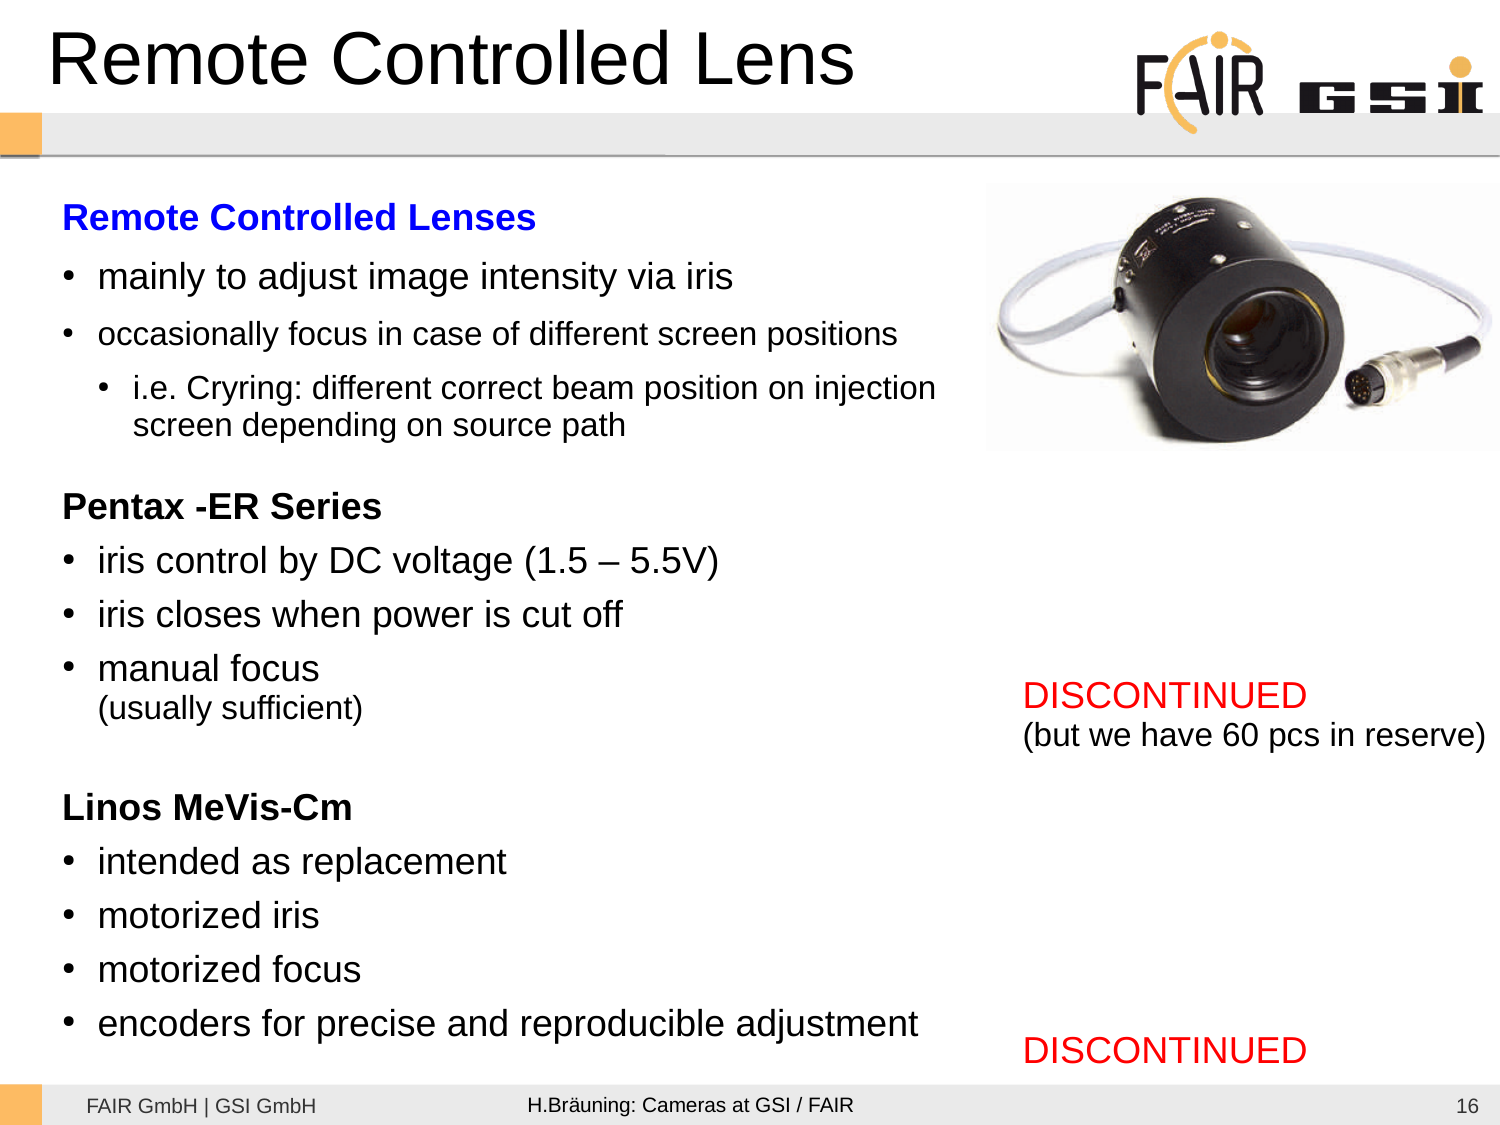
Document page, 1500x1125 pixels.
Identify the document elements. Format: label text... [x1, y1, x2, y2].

text_box Remote Controlled Lenses [47, 188, 552, 246]
picture [986, 183, 1500, 451]
text_box DISCONTINUED [1007, 1021, 1324, 1079]
picture [1136, 29, 1264, 136]
text_box Pentax -ER Series iris control by DC voltage (1.5 – 5.5V) iris closes when power is cut off manual focus (usually sufficient) [47, 478, 735, 752]
text_box Linos MeVis-Cm intended as replacement motorized iris motorized focus encoders for precise and reproducible adjustment [47, 779, 934, 1050]
text_box mainly to adjust image intensity via iris occasionally focus in case of different screen positions i.e. Cryring: different correct beam position on injection screen depending on source path [47, 248, 1013, 452]
title Remote Controlled Lens [47, 0, 1117, 119]
picture [1298, 54, 1484, 113]
text_box DISCONTINUED (but we have 60 pcs in reserve) [1007, 667, 1500, 762]
